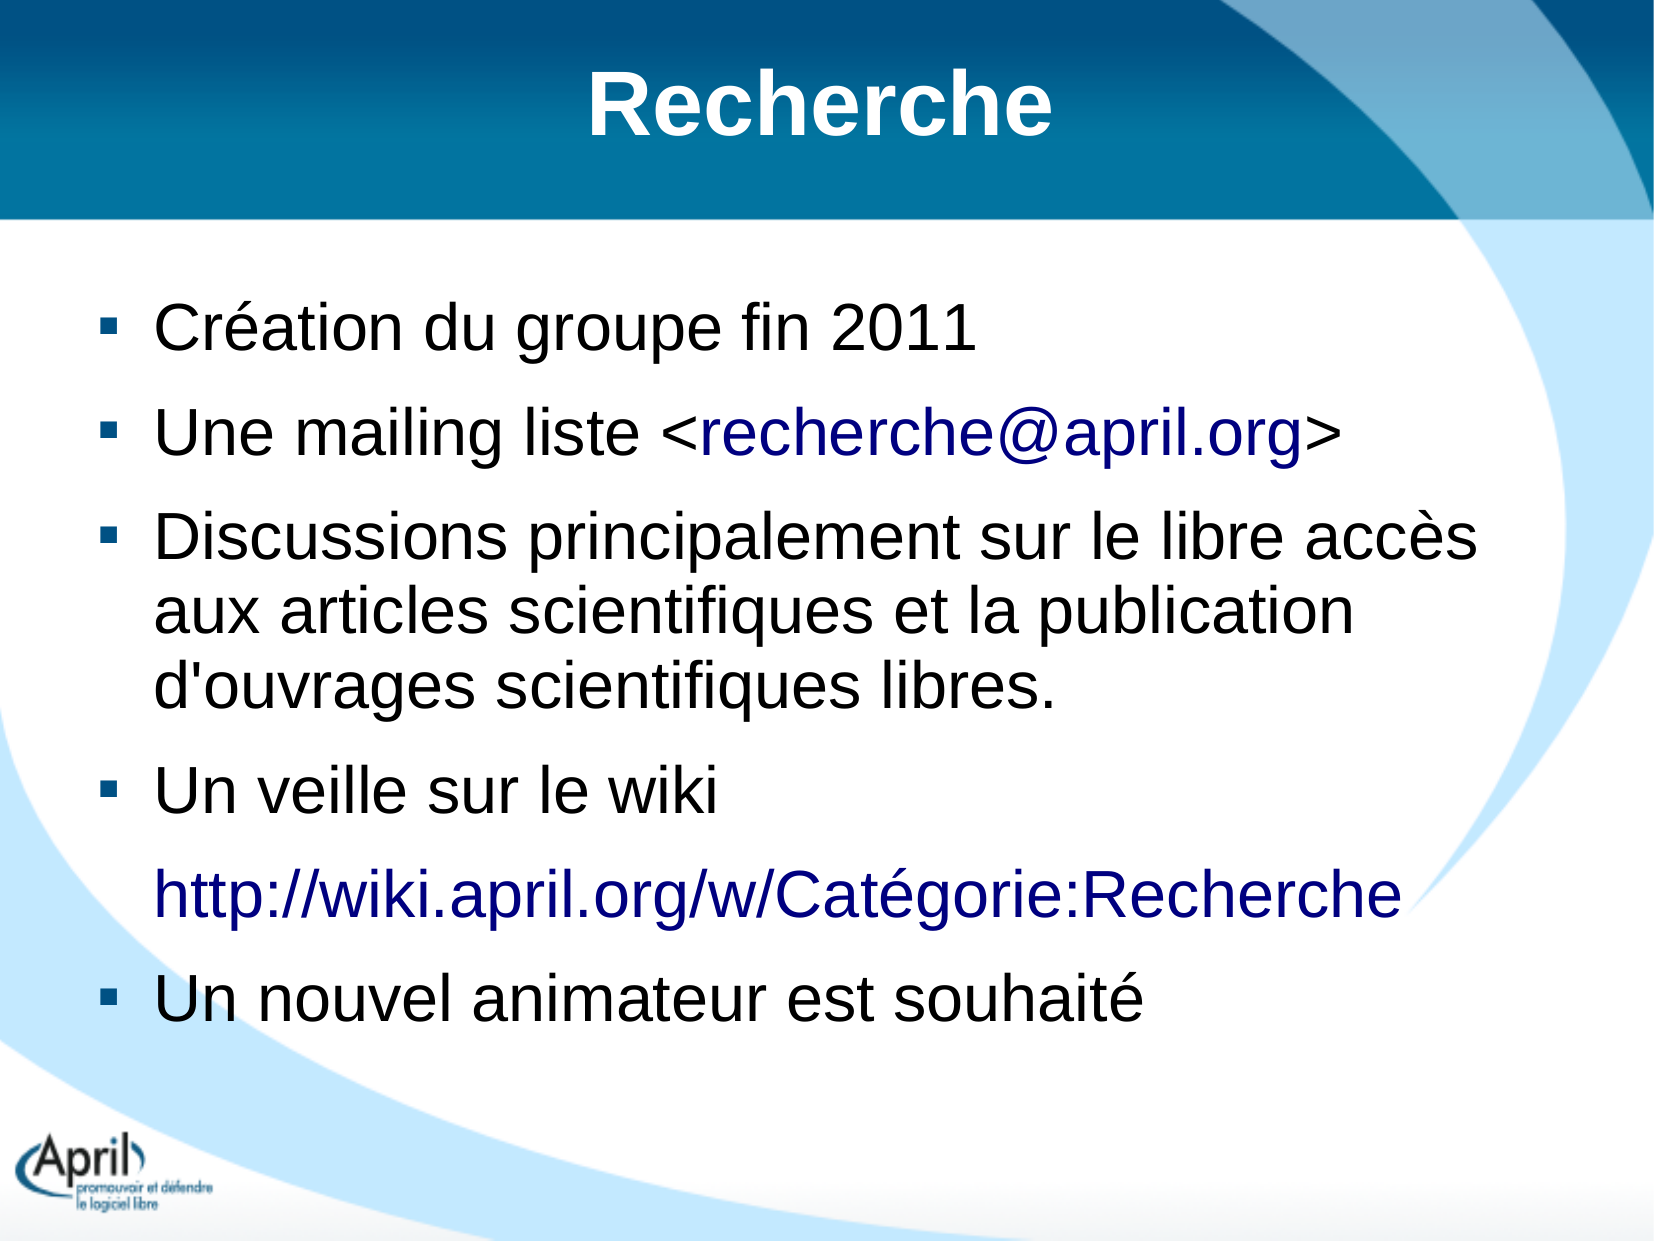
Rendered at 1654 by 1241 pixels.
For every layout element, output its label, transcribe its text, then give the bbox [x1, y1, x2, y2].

title Recherche [76, 7, 1565, 200]
list Création du groupe fin 2011 Une mailing liste <recherche@april.org> Discussions principalement sur le libre accès aux articles scientifiques et la publication d'ouvrages scientifiques libres. Un veille sur le wiki http://wiki.april.org/w/Catégorie:Recherche Un nouvel animateur est souhaité [82, 290, 1571, 1094]
picture [0, 0, 1654, 1241]
